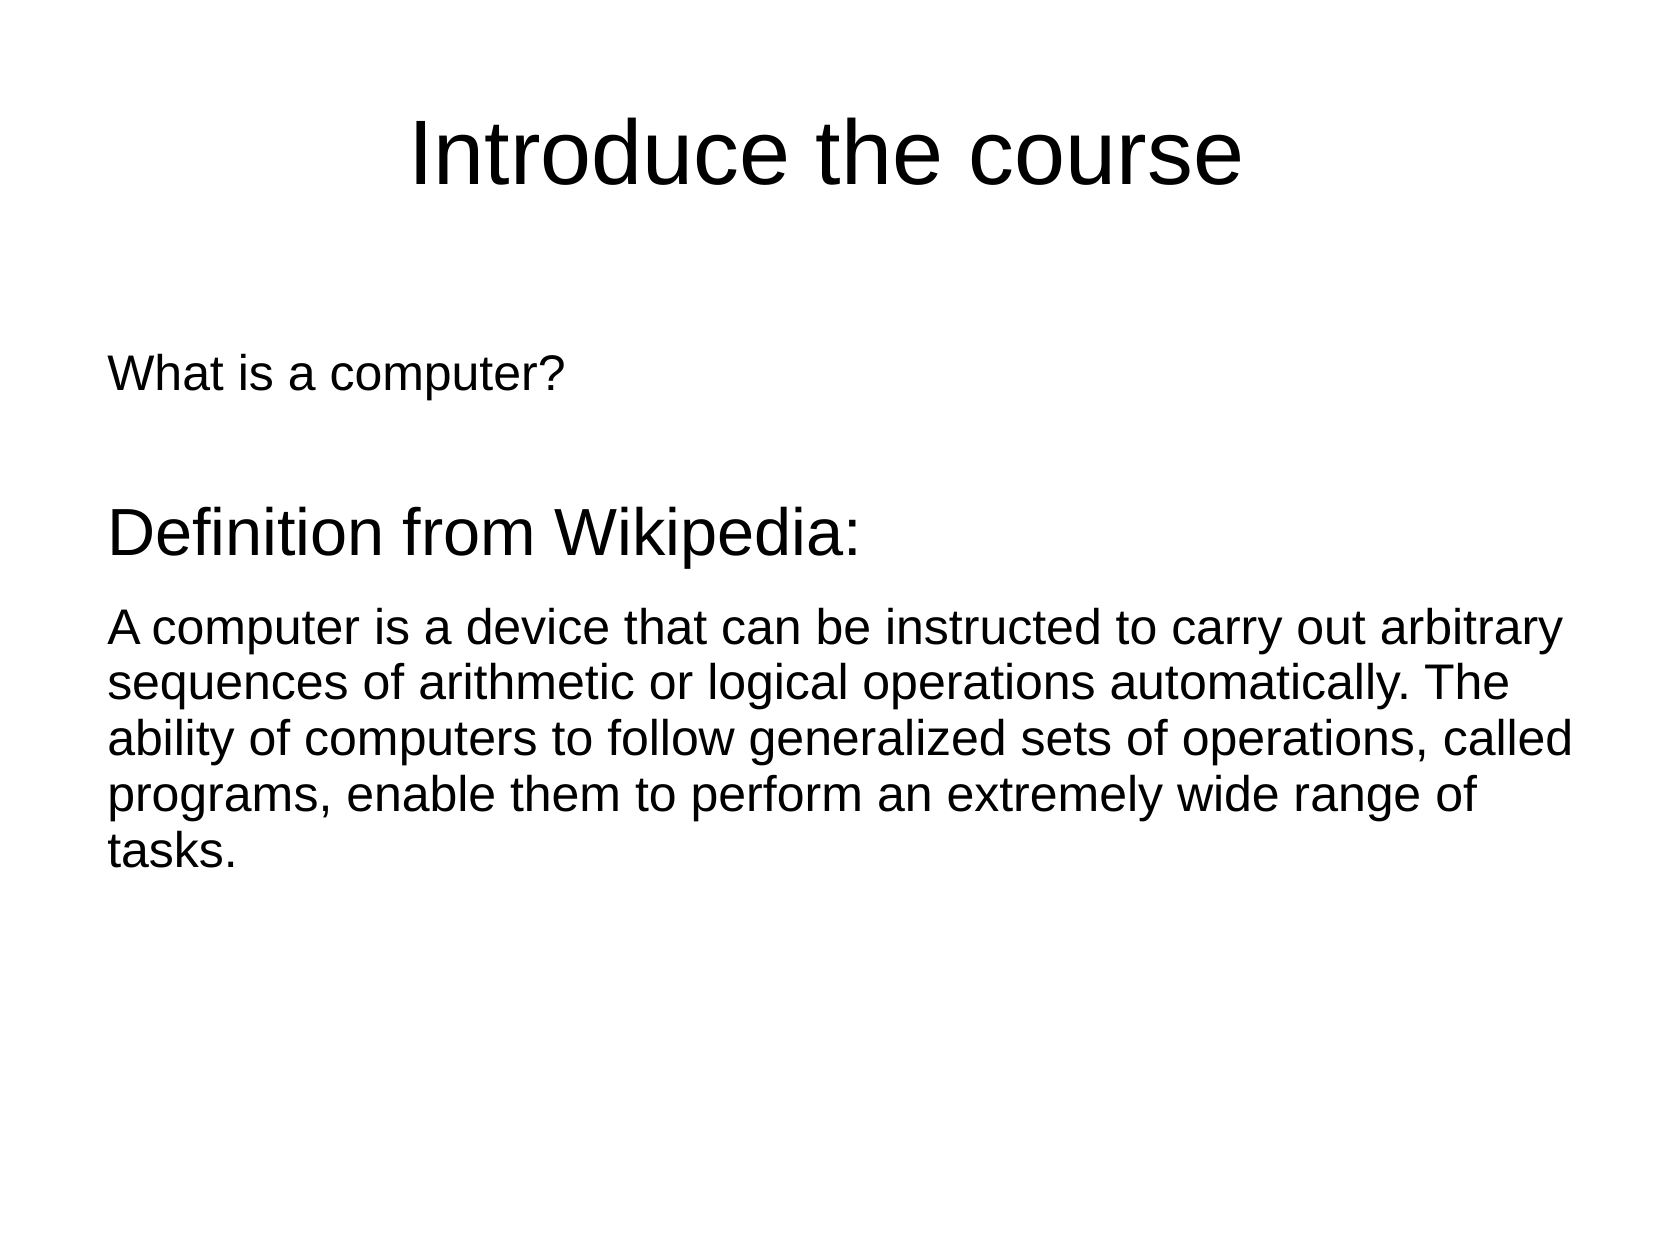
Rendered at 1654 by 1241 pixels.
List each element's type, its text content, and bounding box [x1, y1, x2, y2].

text_box What is a computer? [107, 344, 751, 435]
title Introduce the course [82, 49, 1571, 257]
list Definition from Wikipedia: A computer is a device that can be instructed to carry out arbitrary sequences of arithmetic or logical operations automatically. The ability of computers to follow generalized sets of operations, called programs, enable them to perform an extremely wide range of tasks. [107, 390, 1596, 1110]
